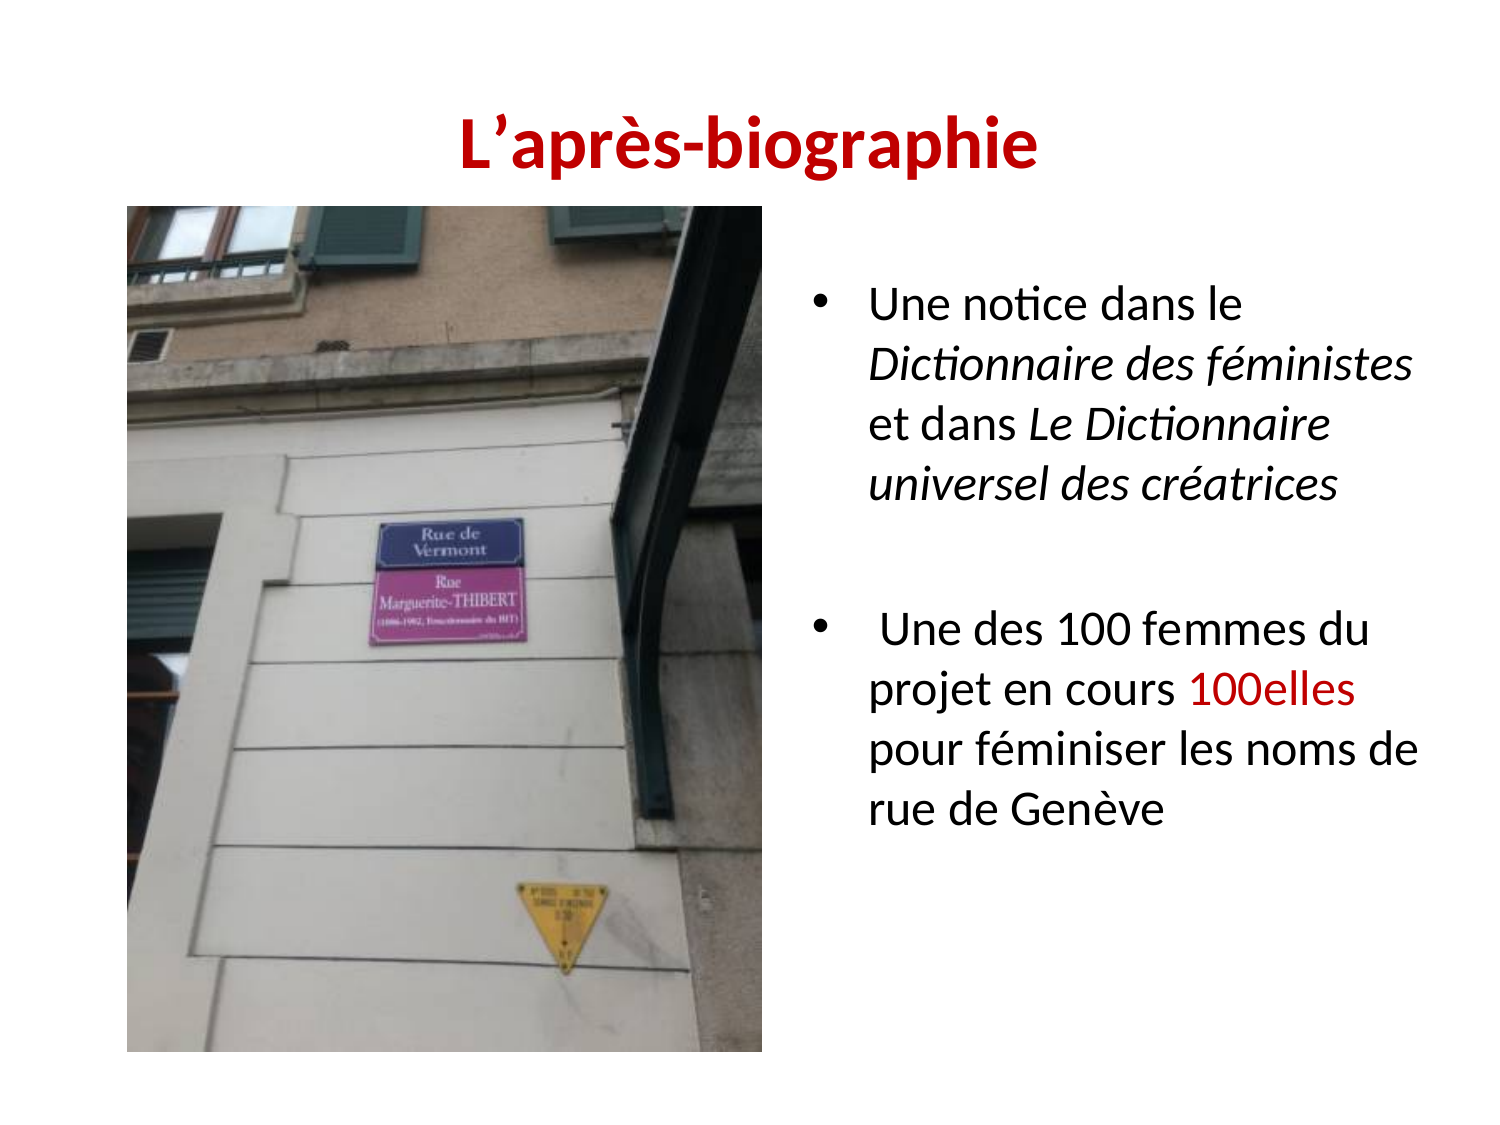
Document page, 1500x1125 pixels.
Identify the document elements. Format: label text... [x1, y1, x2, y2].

list Une notice dans le Dictionnaire des féministes et dans Le Dictionnaire universel des créatrices Une des 100 femmes du projet en cours 100elles pour féminiser les noms de rue de Genève [796, 262, 1465, 1005]
picture [127, 206, 762, 1052]
title L’après-biographie [75, 45, 1426, 233]
